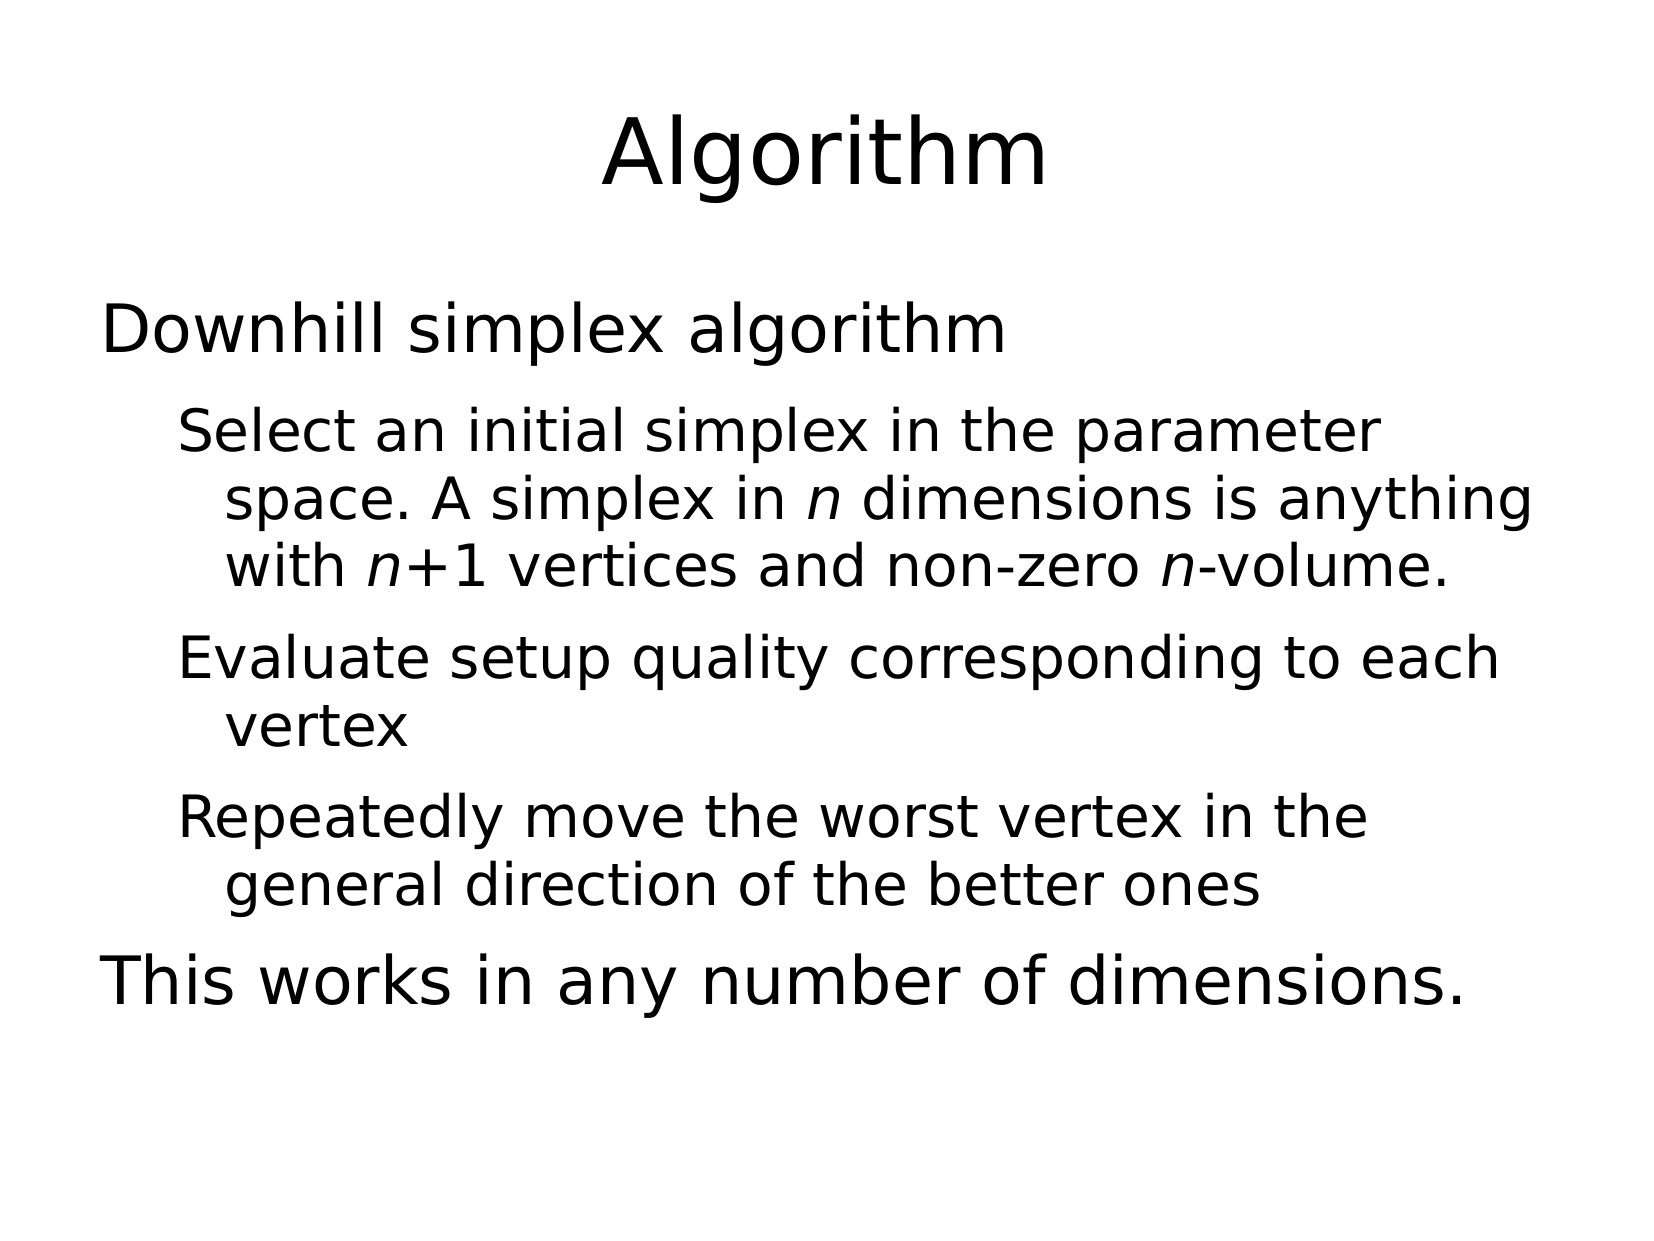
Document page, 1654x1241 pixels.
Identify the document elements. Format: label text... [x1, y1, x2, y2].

title Algorithm [82, 56, 1571, 250]
list Downhill simplex algorithm Select an initial simplex in the parameter space. A simplex in n dimensions is anything with n+1 vertices and non-zero n-volume. Evaluate setup quality corresponding to each vertex Repeatedly move the worst vertex in the general direction of the better ones This works in any number of dimensions. [82, 290, 1571, 1094]
